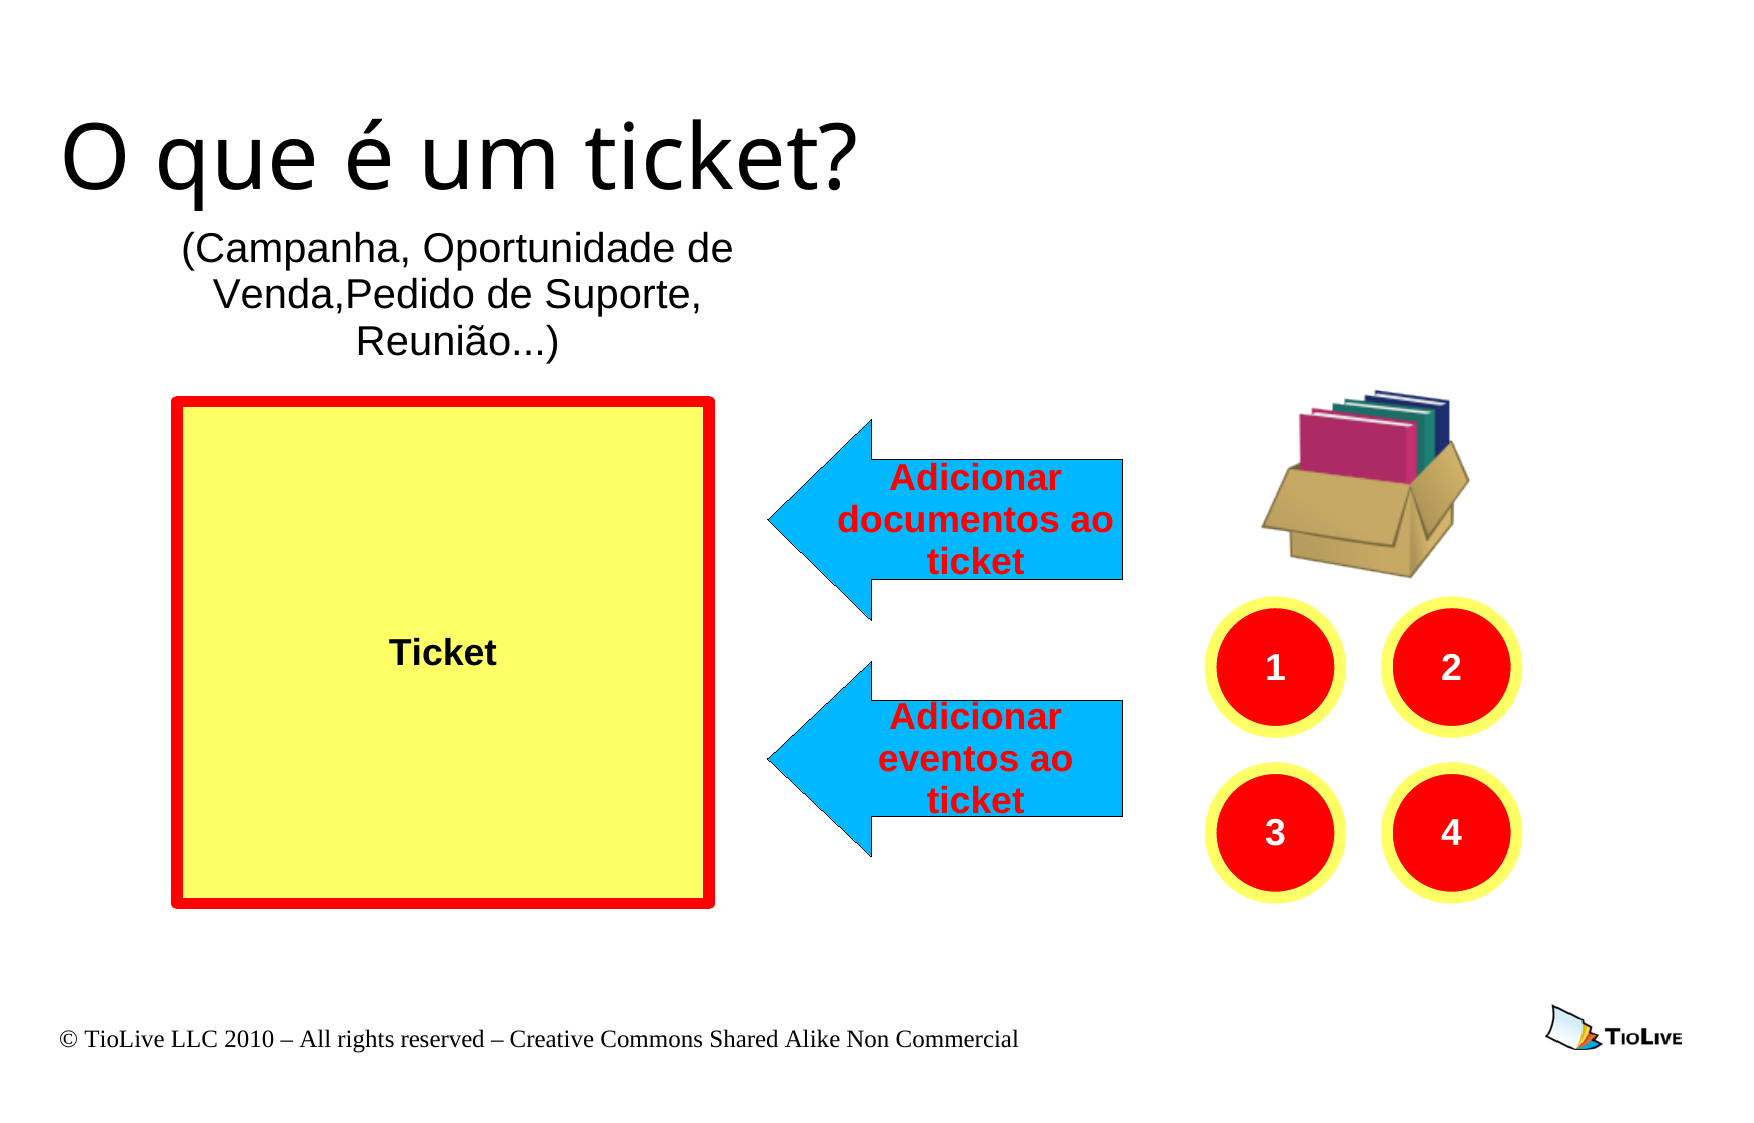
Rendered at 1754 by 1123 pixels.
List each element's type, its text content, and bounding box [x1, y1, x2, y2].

text_box Adicionar eventos ao ticket [767, 661, 1123, 857]
text_box 2 [1386, 602, 1517, 732]
title O que é um ticket? [59, 92, 1695, 216]
picture [1259, 371, 1473, 585]
text_box 3 [1210, 768, 1341, 898]
text_box 4 [1386, 768, 1517, 898]
text_box Adicionar documentos ao ticket [767, 419, 1123, 621]
picture [1545, 1004, 1682, 1050]
text_box (Campanha, Oportunidade de Venda,Pedido de Suporte, Reunião...) [118, 221, 798, 368]
text_box 1 [1210, 602, 1341, 732]
text_box Ticket [177, 401, 709, 904]
